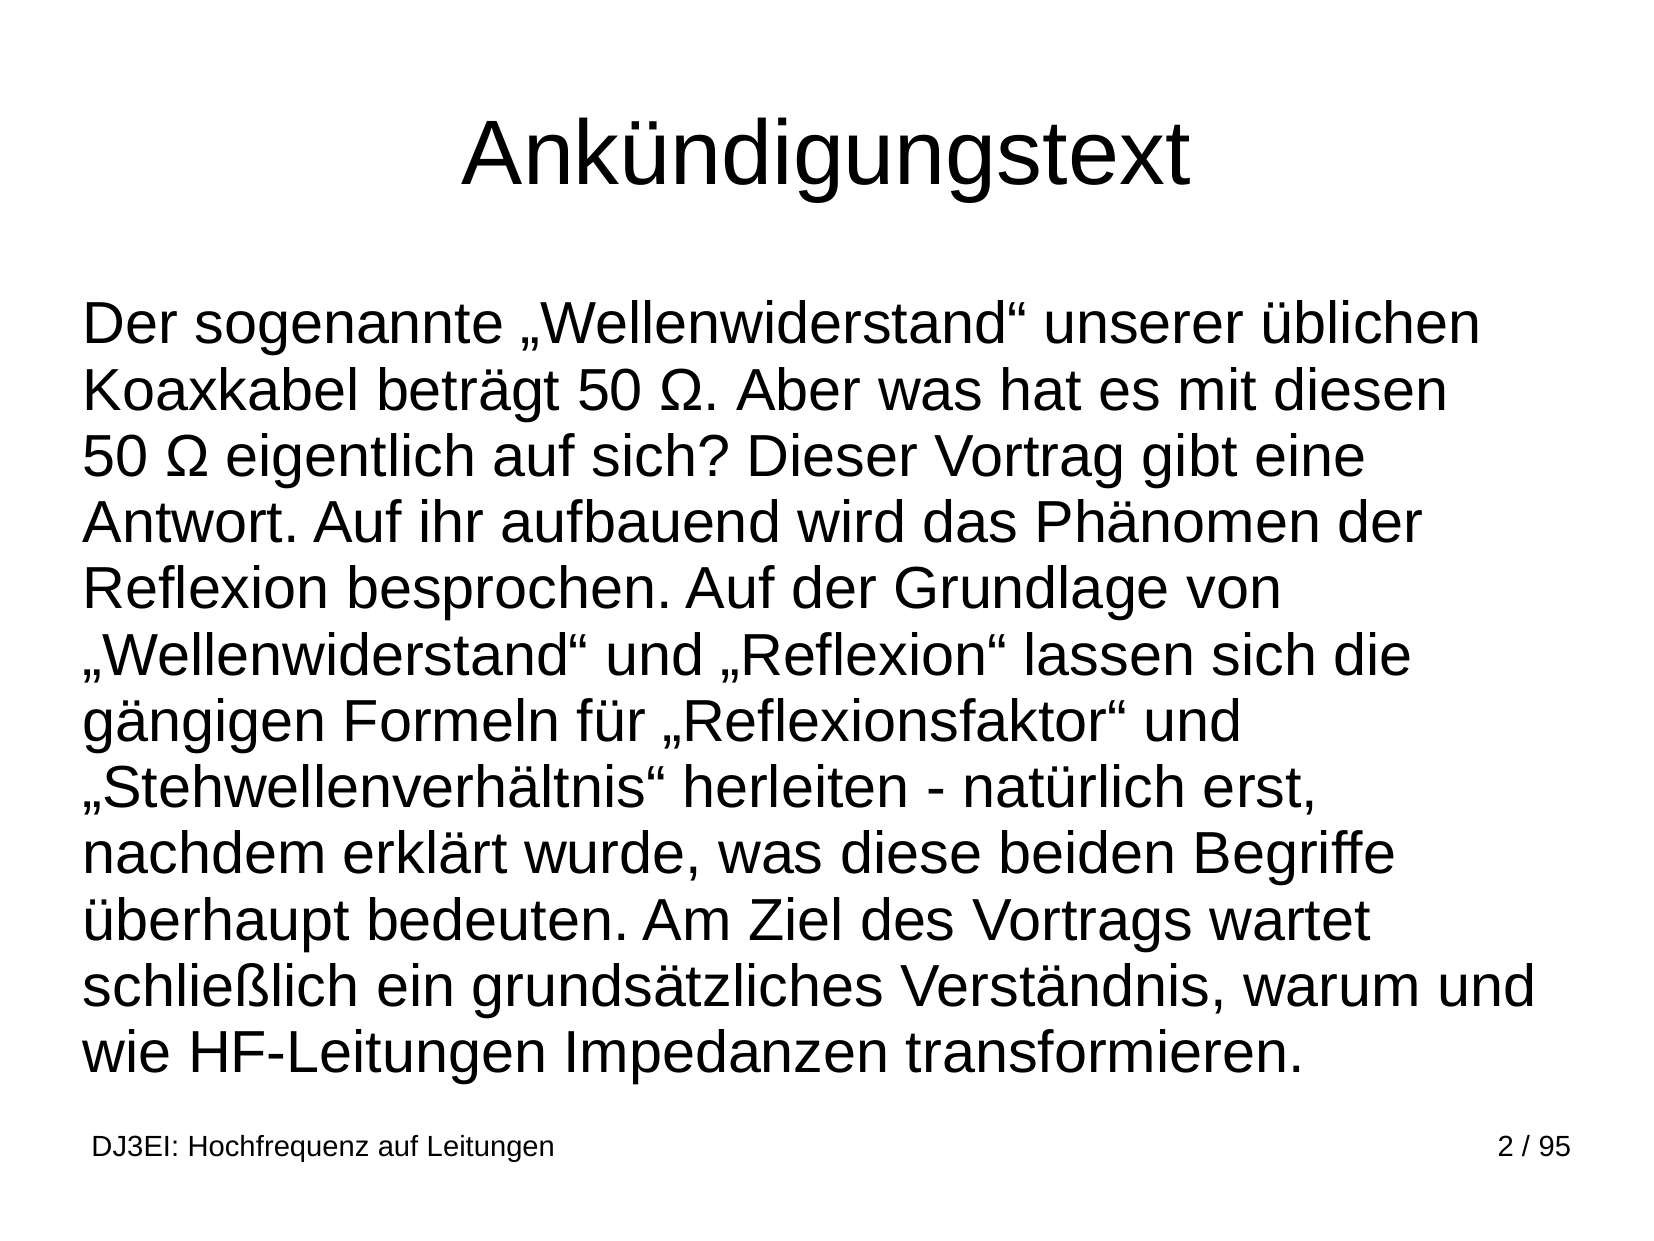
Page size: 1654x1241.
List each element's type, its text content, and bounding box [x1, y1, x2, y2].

list Der sogenannte „Wellenwiderstand“ unserer üblichen Koaxkabel beträgt 50 Ω. Aber was hat es mit diesen 50 Ω eigentlich auf sich? Dieser Vortrag gibt eine Antwort. Auf ihr aufbauend wird das Phänomen der Reflexion besprochen. Auf der Grundlage von „Wellenwiderstand“ und „Reflexion“ lassen sich die gängigen Formeln für „Reflexionsfaktor“ und „Stehwellenverhältnis“ herleiten - natürlich erst, nachdem erklärt wurde, was diese beiden Begriffe überhaupt bedeuten. Am Ziel des Vortrags wartet schließlich ein grundsätzliches Verständnis, warum und wie HF-Leitungen Impedanzen transformieren. [82, 290, 1571, 1087]
title Ankündigungstext [82, 36, 1571, 270]
